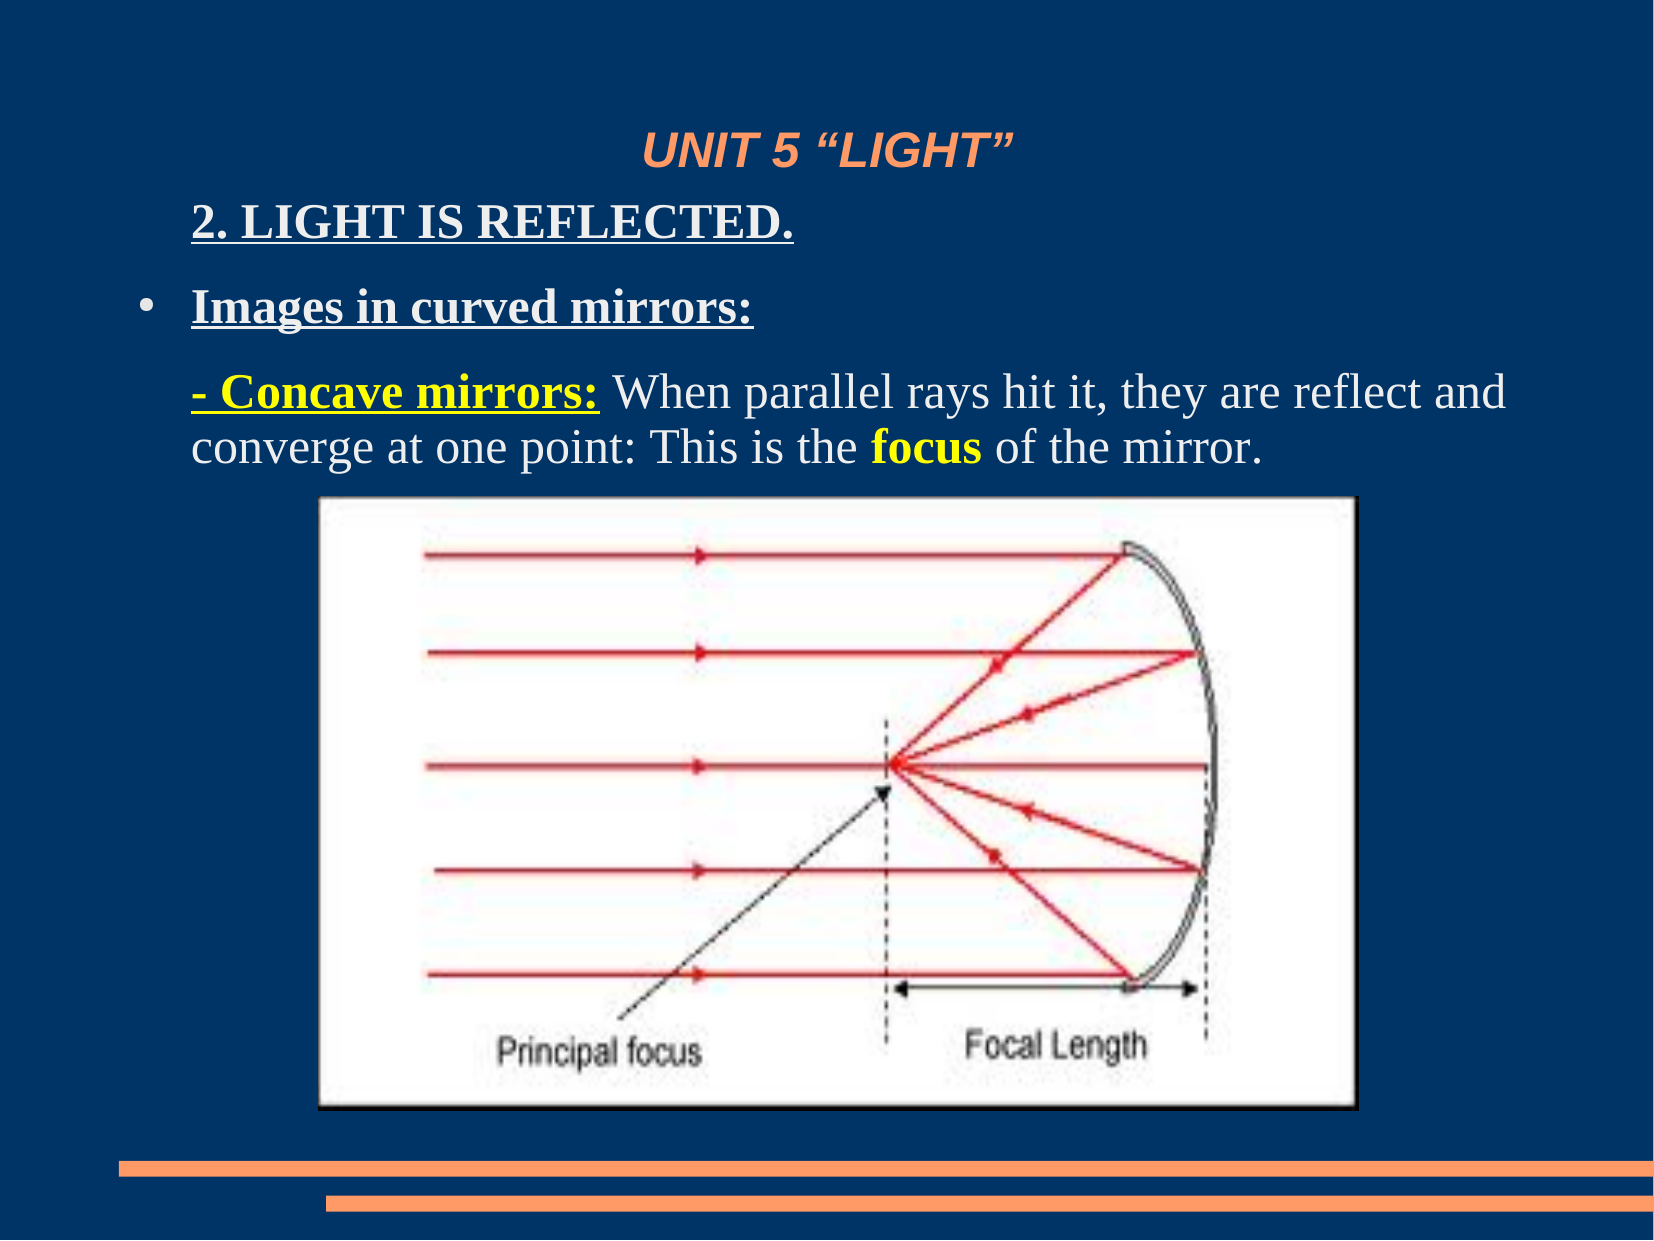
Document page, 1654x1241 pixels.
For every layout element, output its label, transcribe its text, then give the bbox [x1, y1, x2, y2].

title UNIT 5 “LIGHT” [121, 46, 1534, 194]
picture [318, 496, 1359, 1111]
list 2. LIGHT IS REFLECTED. Images in curved mirrors: - Concave mirrors: When parallel rays hit it, they are reflect and converge at one point: This is the focus of the mirror. [120, 194, 1560, 532]
